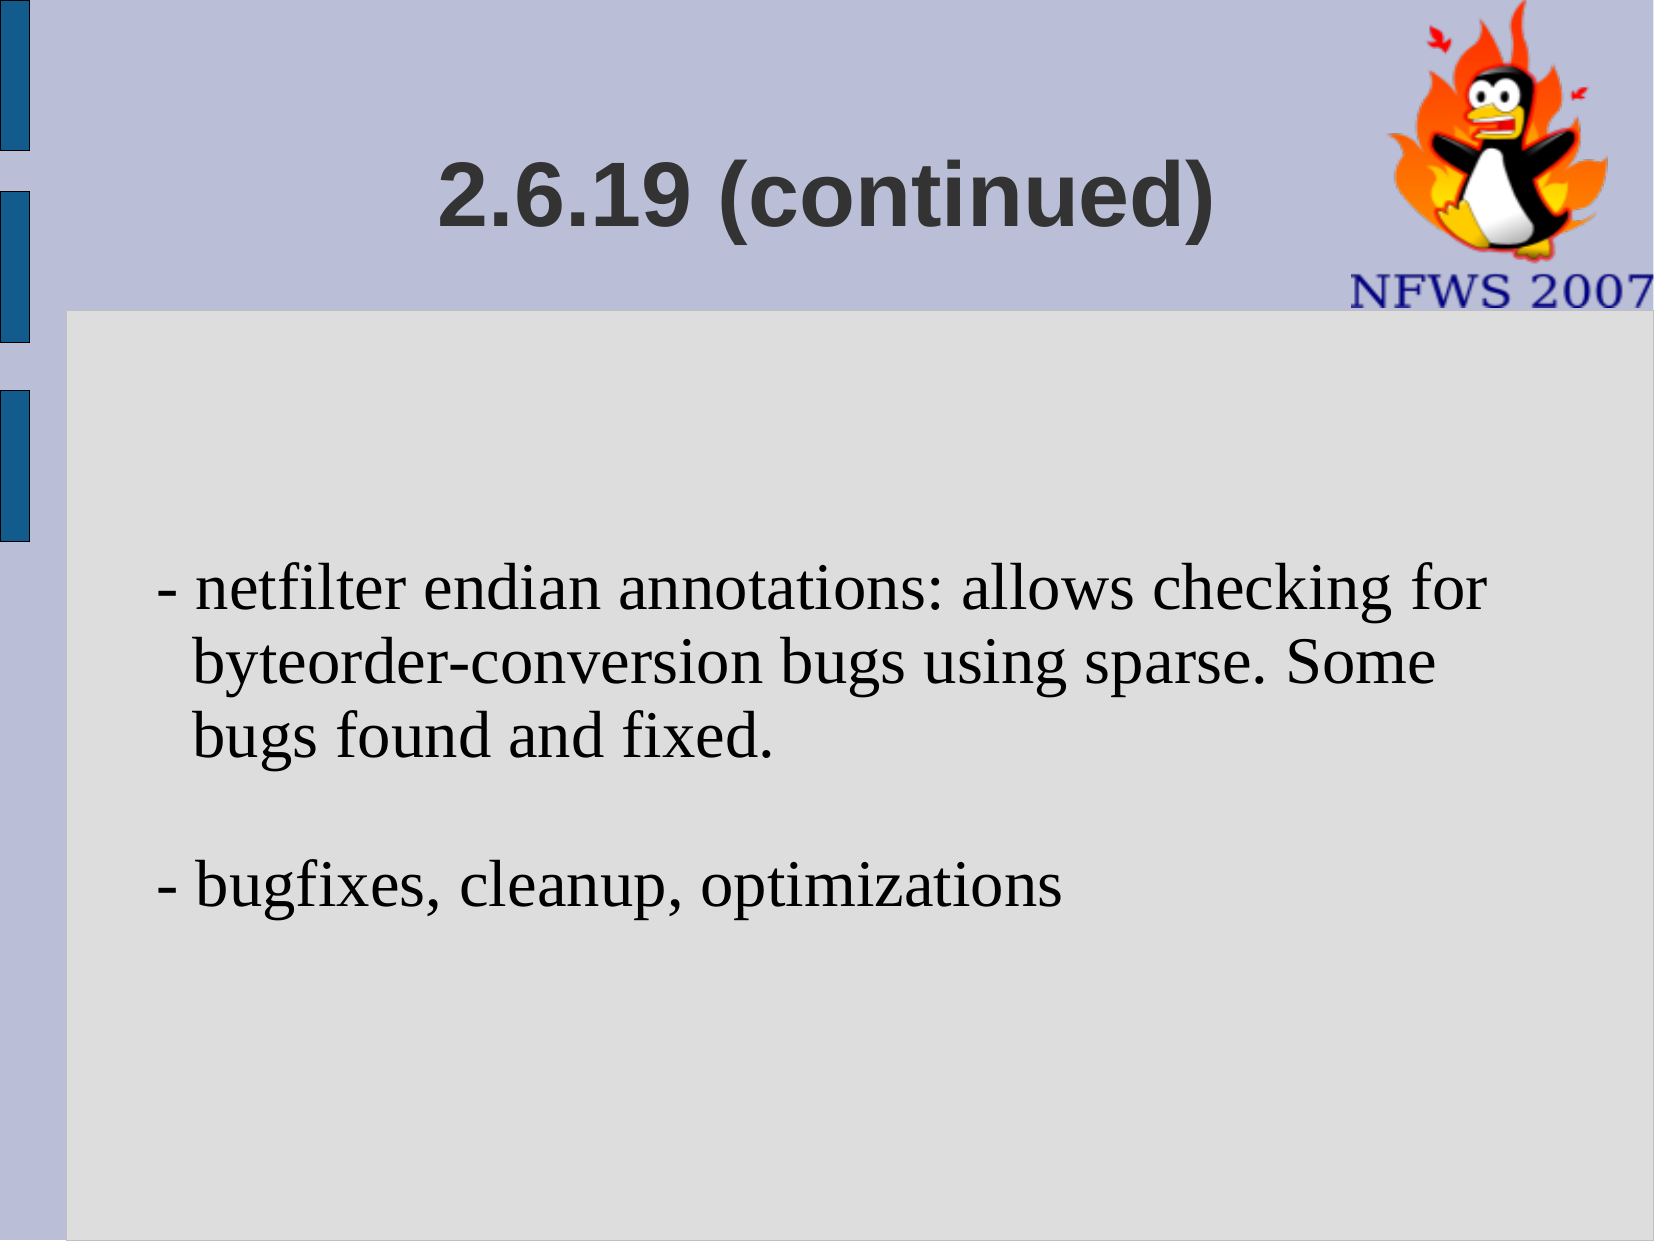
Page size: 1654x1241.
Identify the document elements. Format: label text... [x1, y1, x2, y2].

subtitle - netfilter endian annotations: allows checking for byteorder-conversion bugs using sparse. Some bugs found and fixed. - bugfixes, cleanup, optimizations [121, 352, 1534, 1119]
picture [1351, 0, 1654, 308]
title 2.6.19 (continued) [121, 98, 1351, 291]
